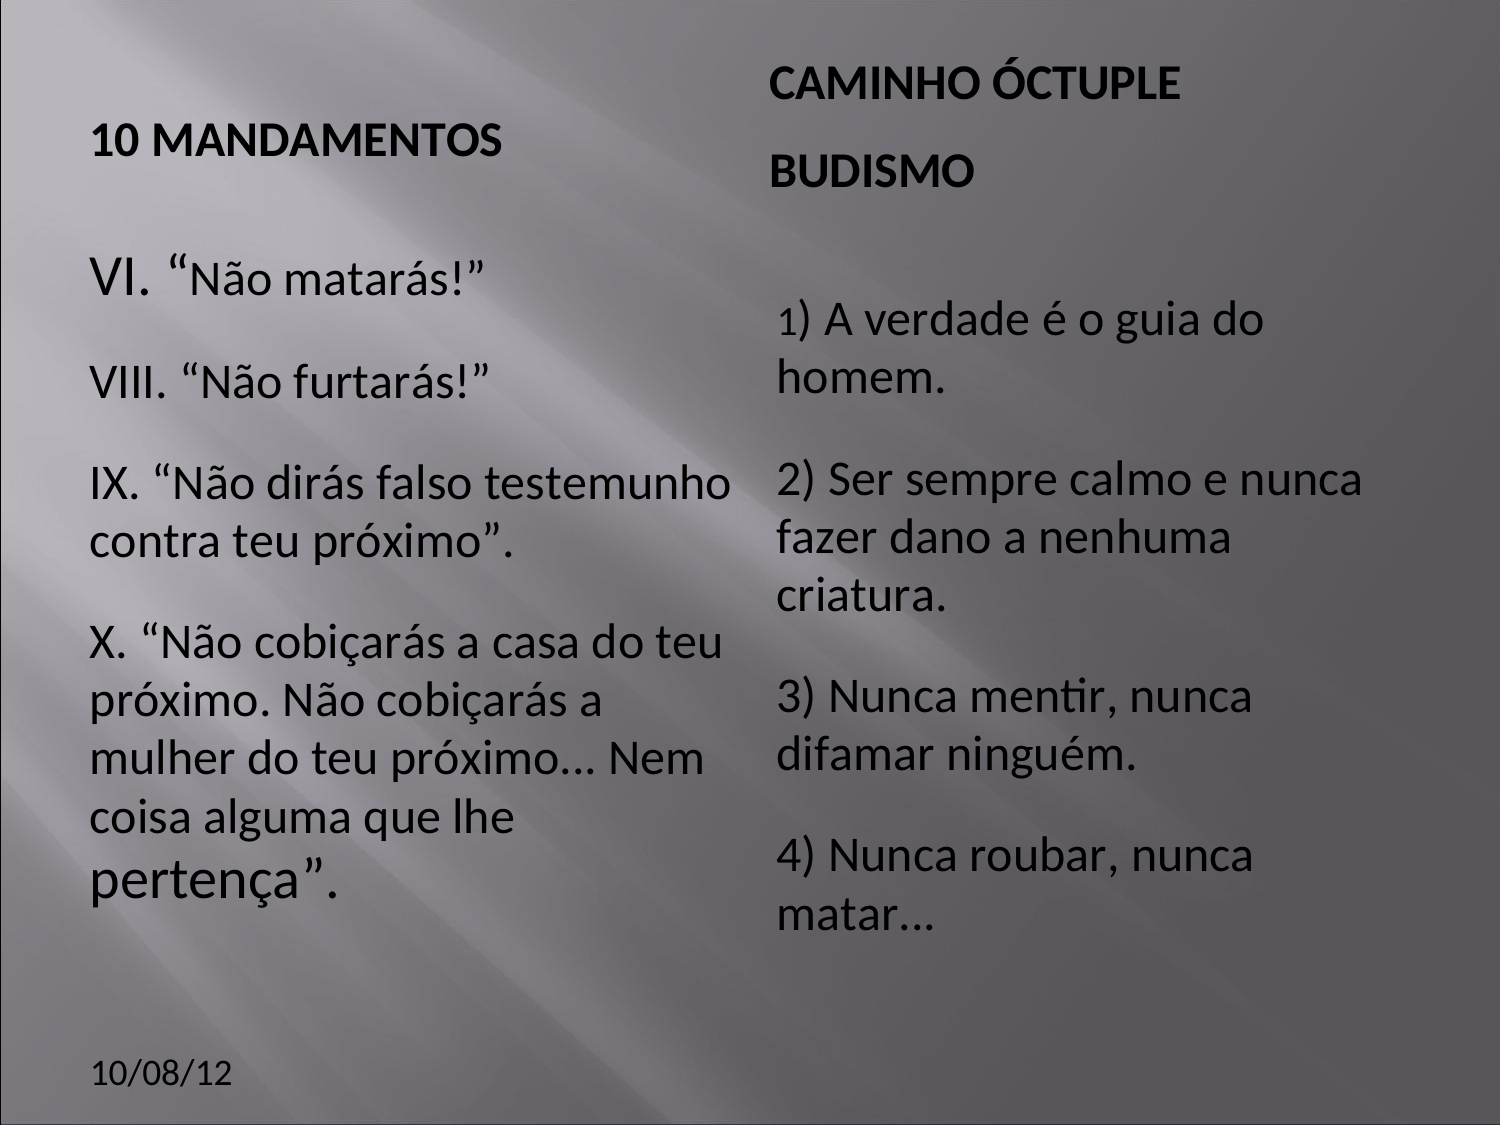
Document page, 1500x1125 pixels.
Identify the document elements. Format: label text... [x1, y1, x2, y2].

picture [0, 0, 1500, 1125]
text_box 10/08/12 [75, 1042, 425, 1125]
text_box 1) A verdade é o guia do homem. 2) Ser sempre calmo e nunca fazer dano a nenhuma criatura. 3) Nunca mentir, nunca difamar ninguém. 4) Nunca roubar, nunca matar... [761, 278, 1426, 1037]
text_box VI. “Não matarás!” VIII. “Não furtarás!” IX. “Não dirás falso testemunho contra teu próximo”. X. “Não cobiçarás a casa do teu próximo. Não cobiçarás a mulher do teu próximo... Nem coisa alguma que lhe pertença”. [75, 231, 762, 1125]
text_box 10 MANDAMENTOS [75, 45, 1426, 233]
text_box CAMINHO ÓCTUPLE BUDISMO [754, 43, 1418, 207]
